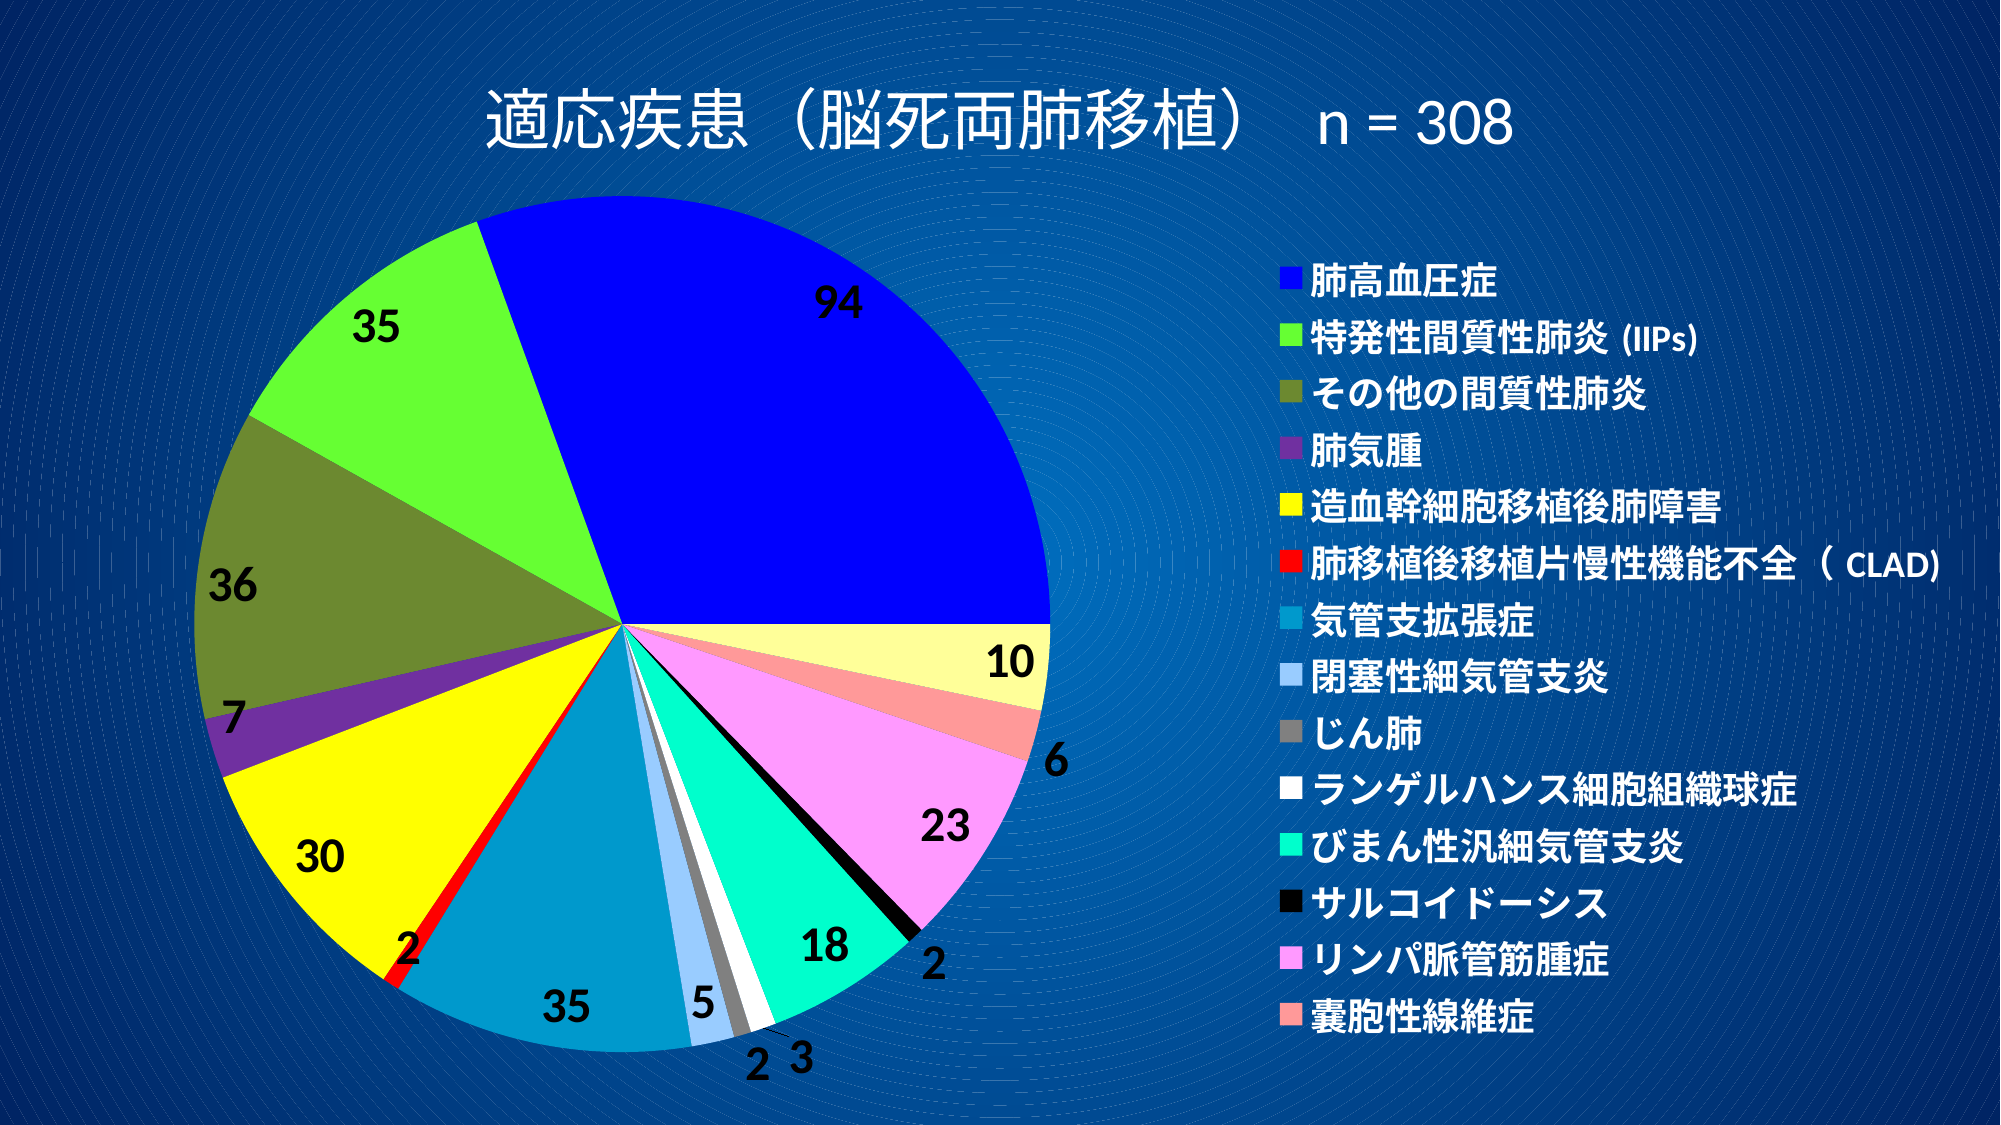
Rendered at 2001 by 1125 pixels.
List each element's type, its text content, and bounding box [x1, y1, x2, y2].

chart [0, 177, 2000, 1125]
text_box 適応疾患（脳死両肺移植） n = 308 [84, 59, 1916, 178]
